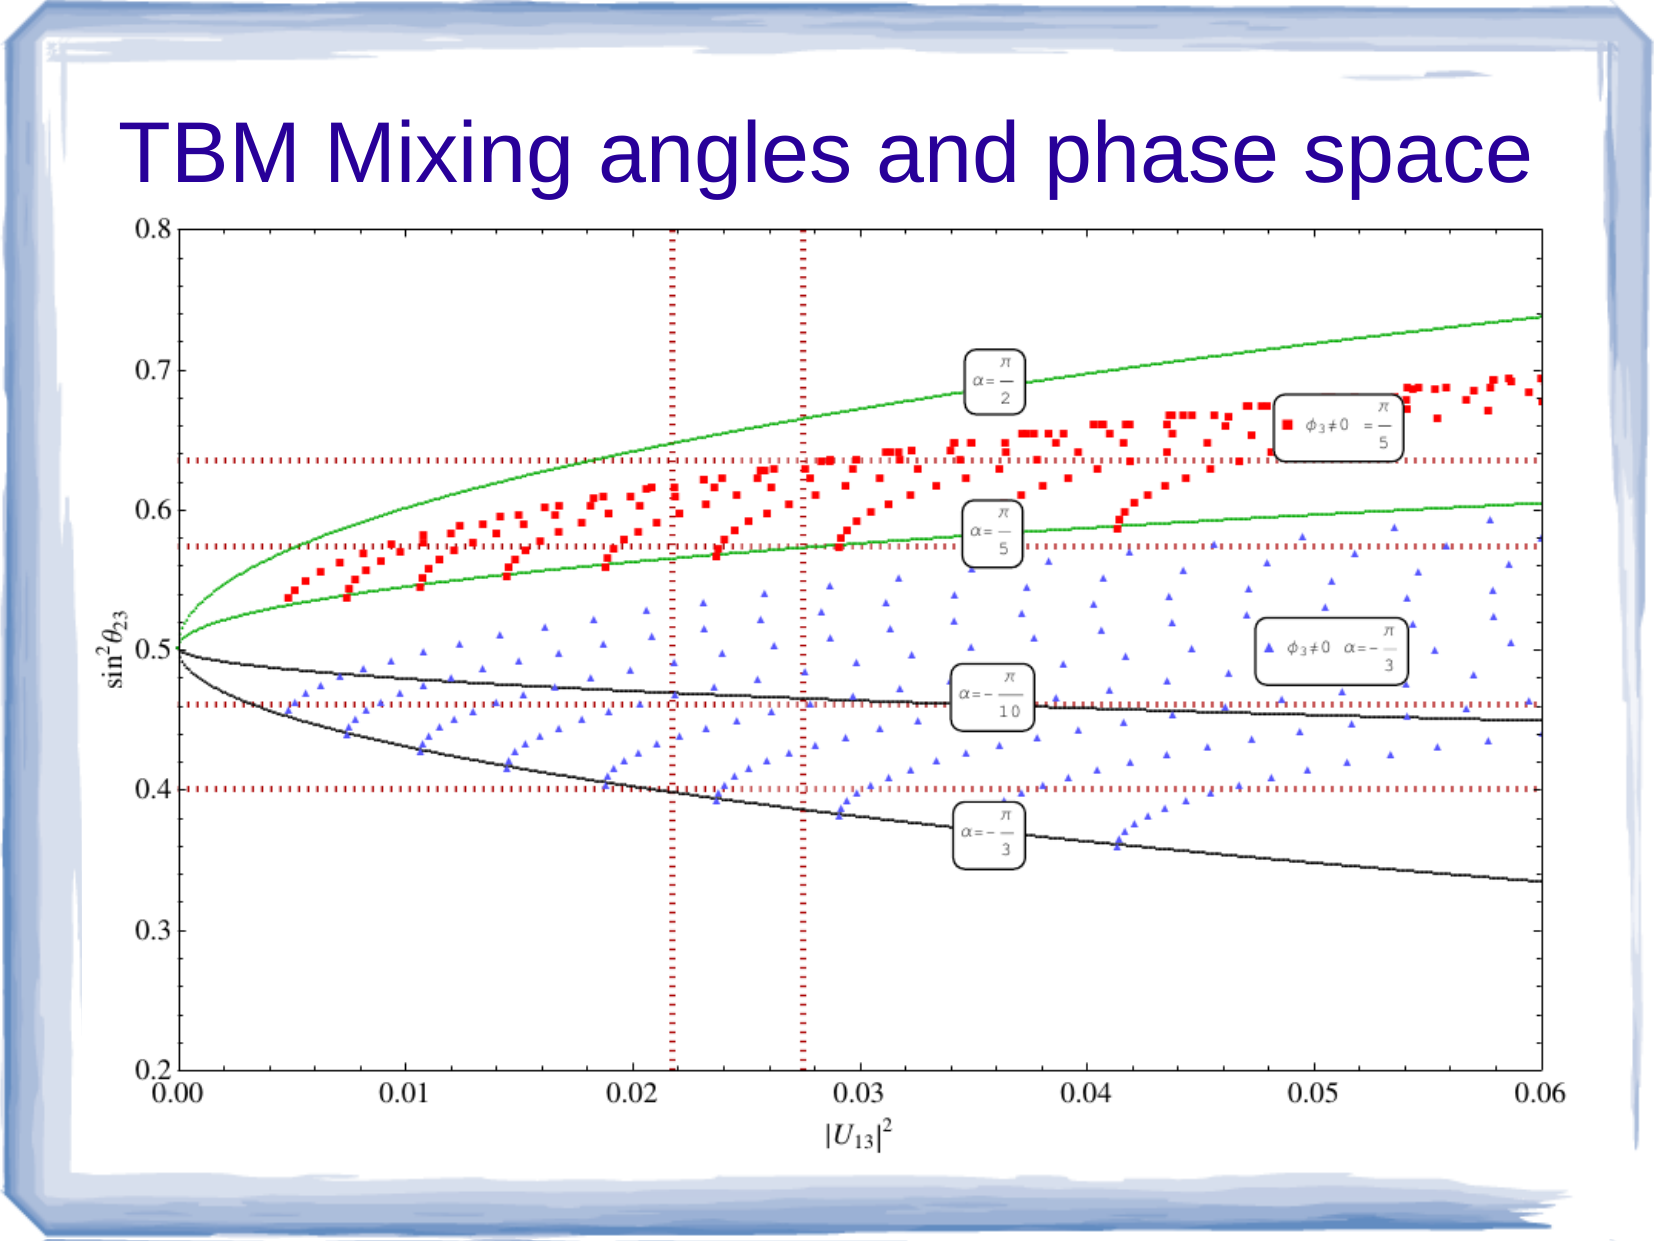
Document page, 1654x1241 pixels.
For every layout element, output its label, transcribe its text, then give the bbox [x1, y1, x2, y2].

title TBM Mixing angles and phase space [82, 49, 1571, 209]
picture [0, 0, 1654, 1241]
